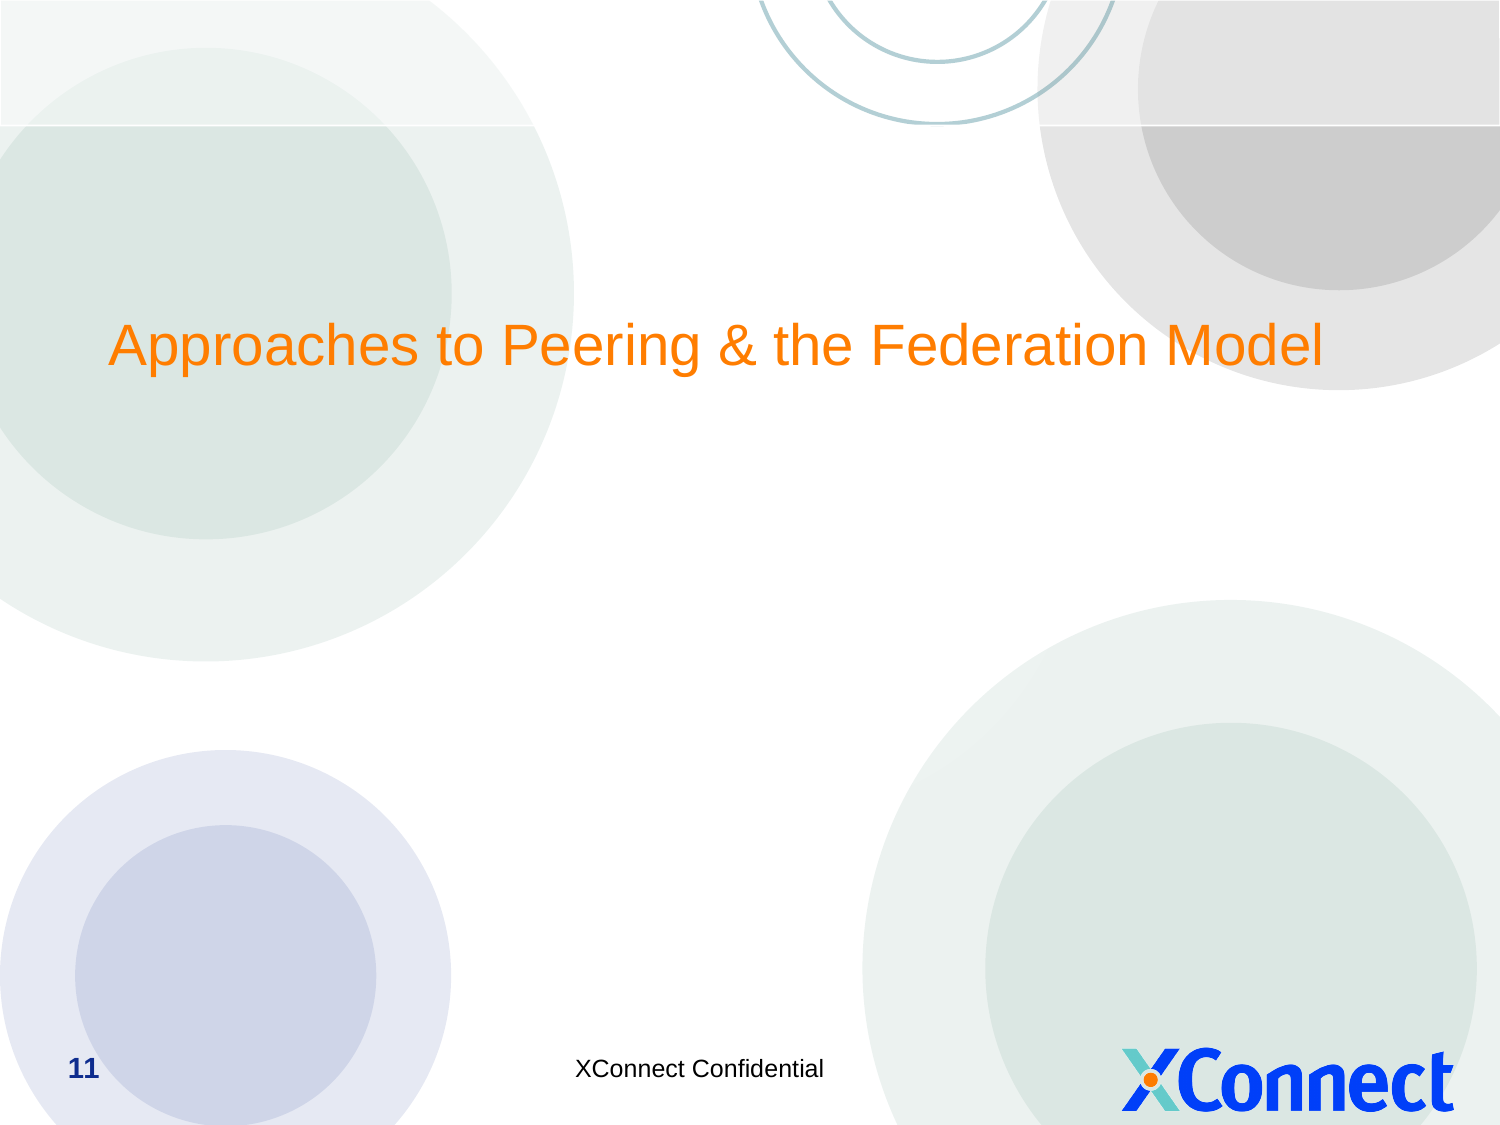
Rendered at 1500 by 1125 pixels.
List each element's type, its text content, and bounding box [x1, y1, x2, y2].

picture [1116, 1042, 1459, 1118]
text_box Approaches to Peering & the Federation Model [93, 304, 1477, 593]
